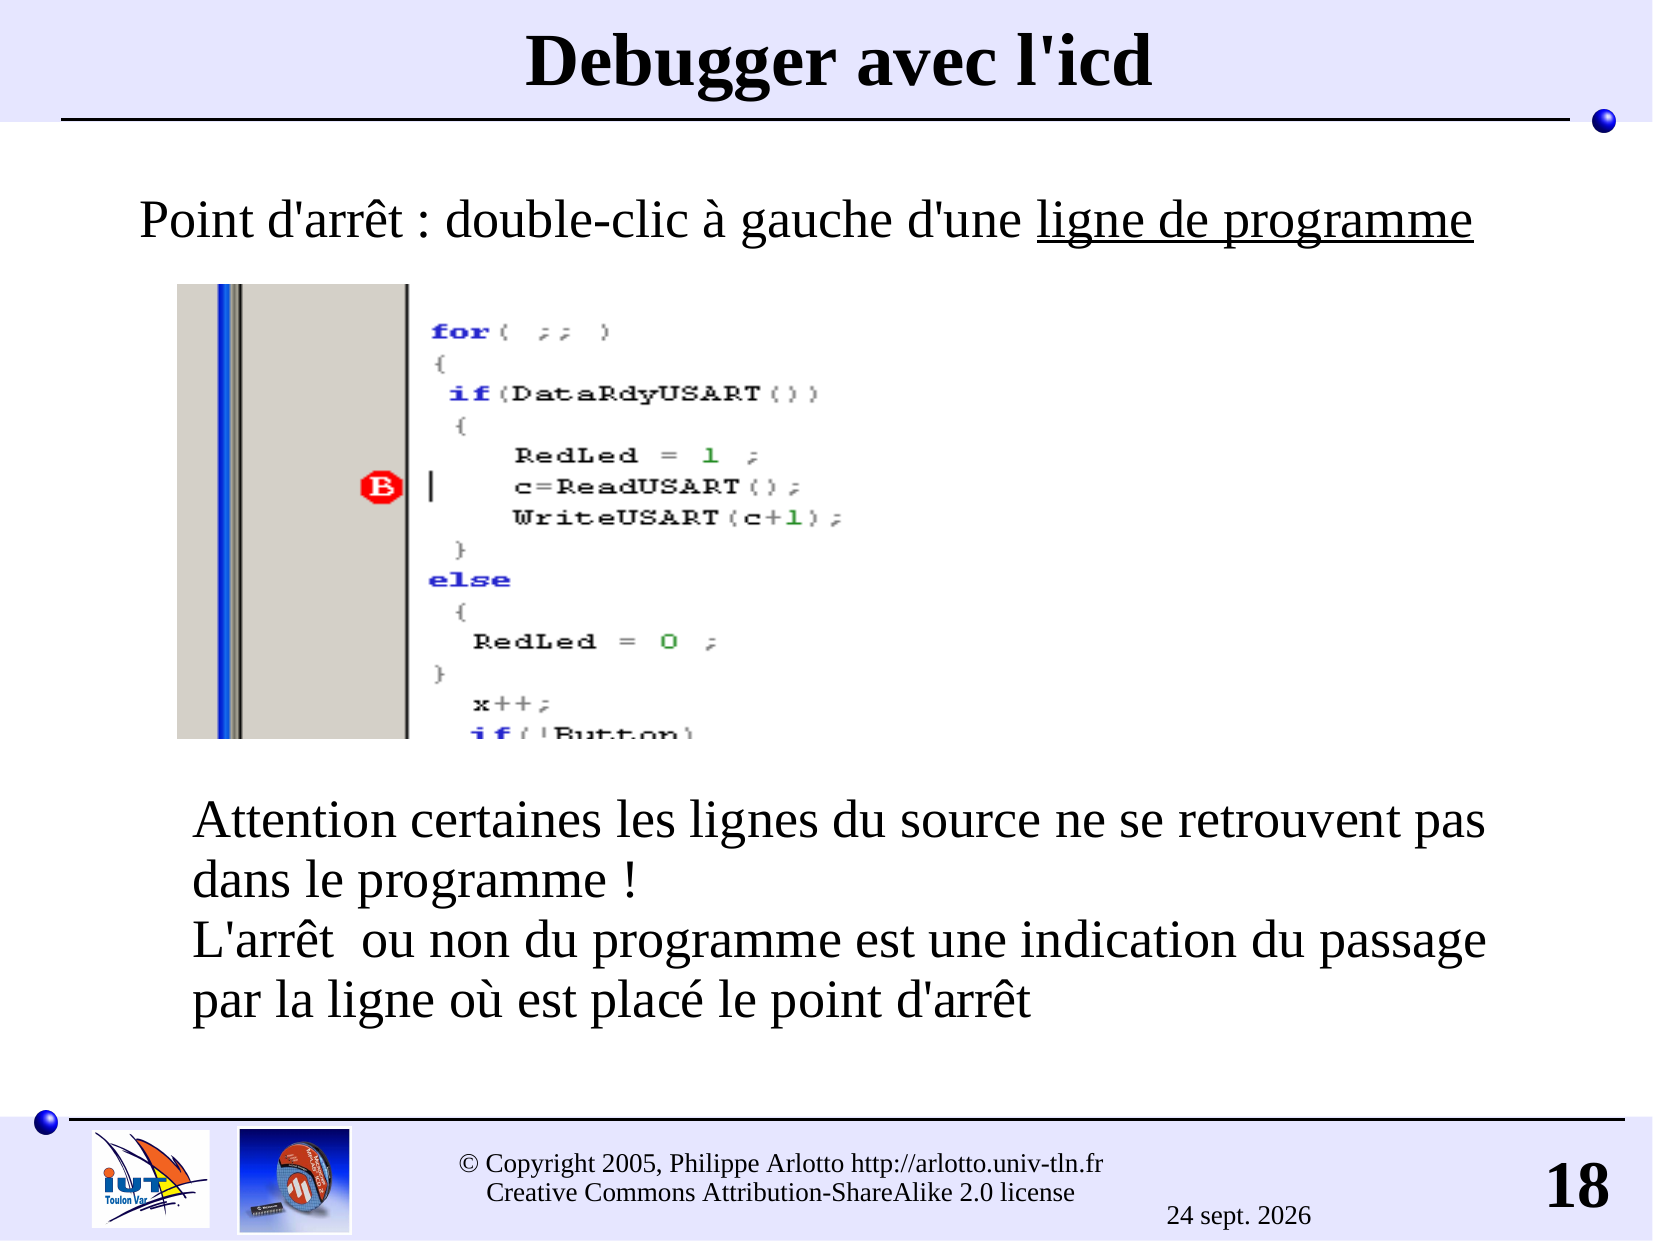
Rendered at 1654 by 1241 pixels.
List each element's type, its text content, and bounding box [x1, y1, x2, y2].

list Point d'arrêt : double-clic à gauche d'une ligne de programme Attention certaines les lignes du source ne se retrouvent pas dans le programme ! L'arrêt ou non du programme est une indication du passage par la ligne où est placé le point d'arrêt [121, 188, 1534, 1043]
picture [237, 1126, 352, 1235]
picture [177, 284, 975, 739]
title Debugger avec l'icd [95, 14, 1585, 107]
